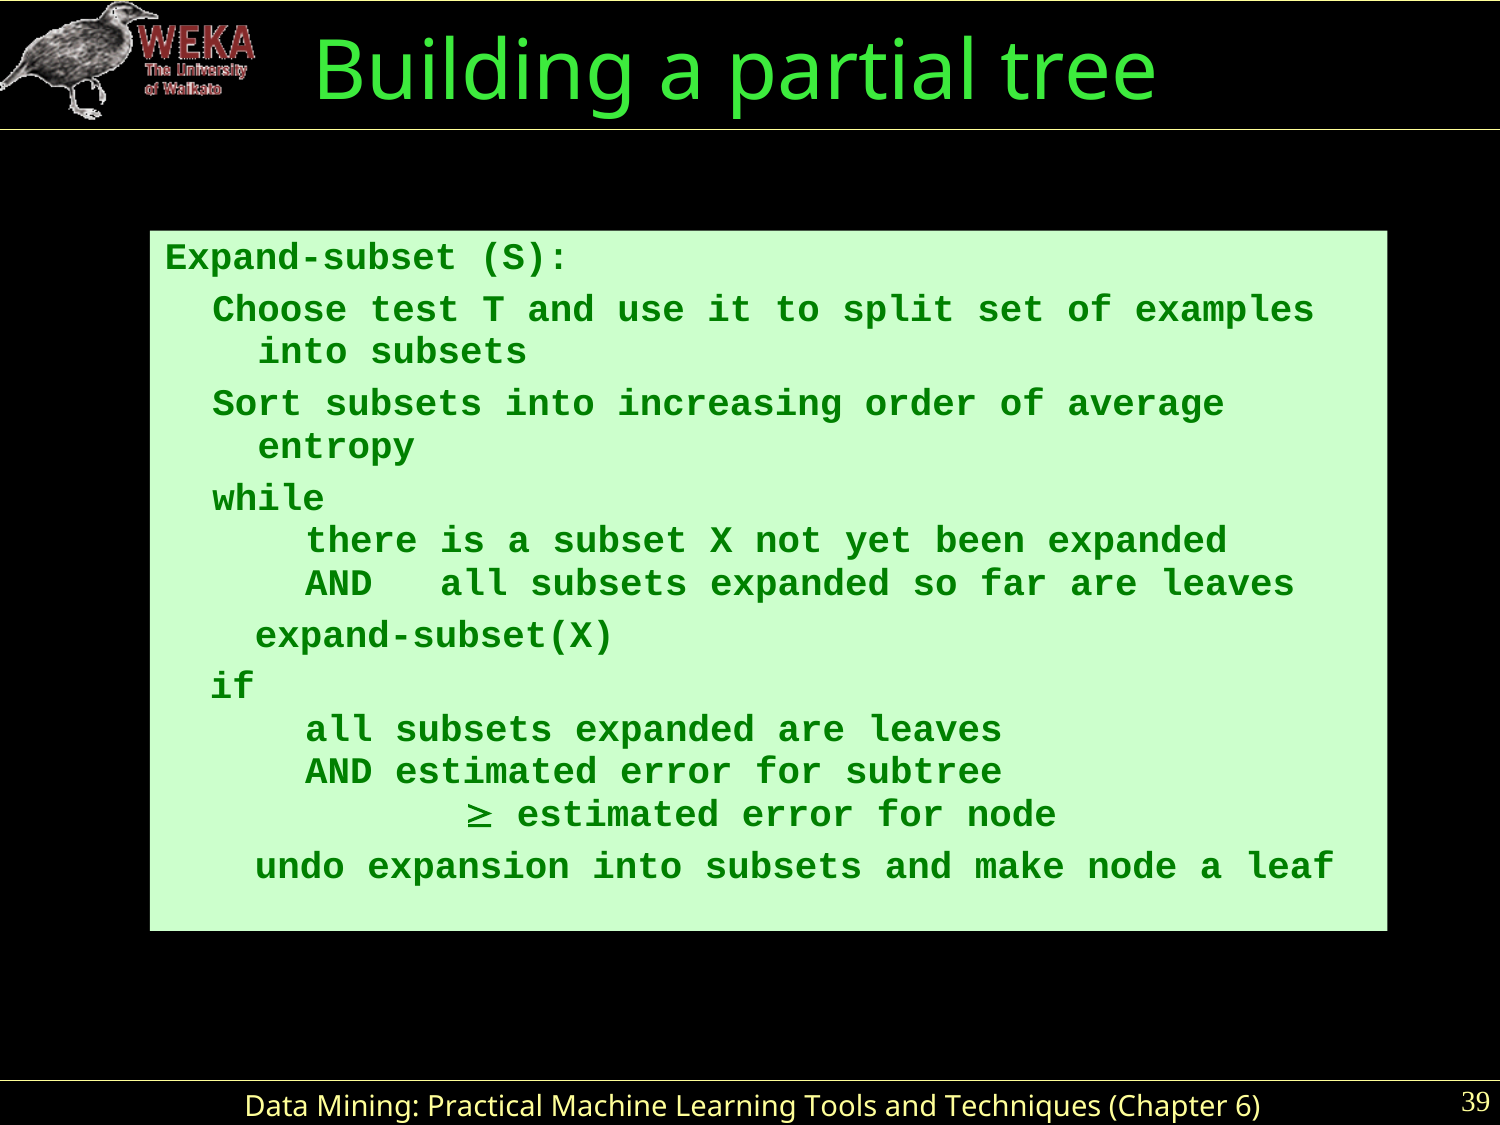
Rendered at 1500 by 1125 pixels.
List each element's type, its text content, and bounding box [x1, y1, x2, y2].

picture [0, 1, 266, 129]
text_box Expand-subset (S): Choose test T and use it to split set of examples into subsets Sort subsets into increasing order of average entropy while there is a subset X not yet been expanded AND all subsets expanded so far are leaves expand-subset(X) if all subsets expanded are leaves AND estimated error for subtree  estimated error for node undo expansion into subsets and make node a leaf [149, 230, 1388, 931]
title Building a partial tree [297, 0, 1500, 148]
